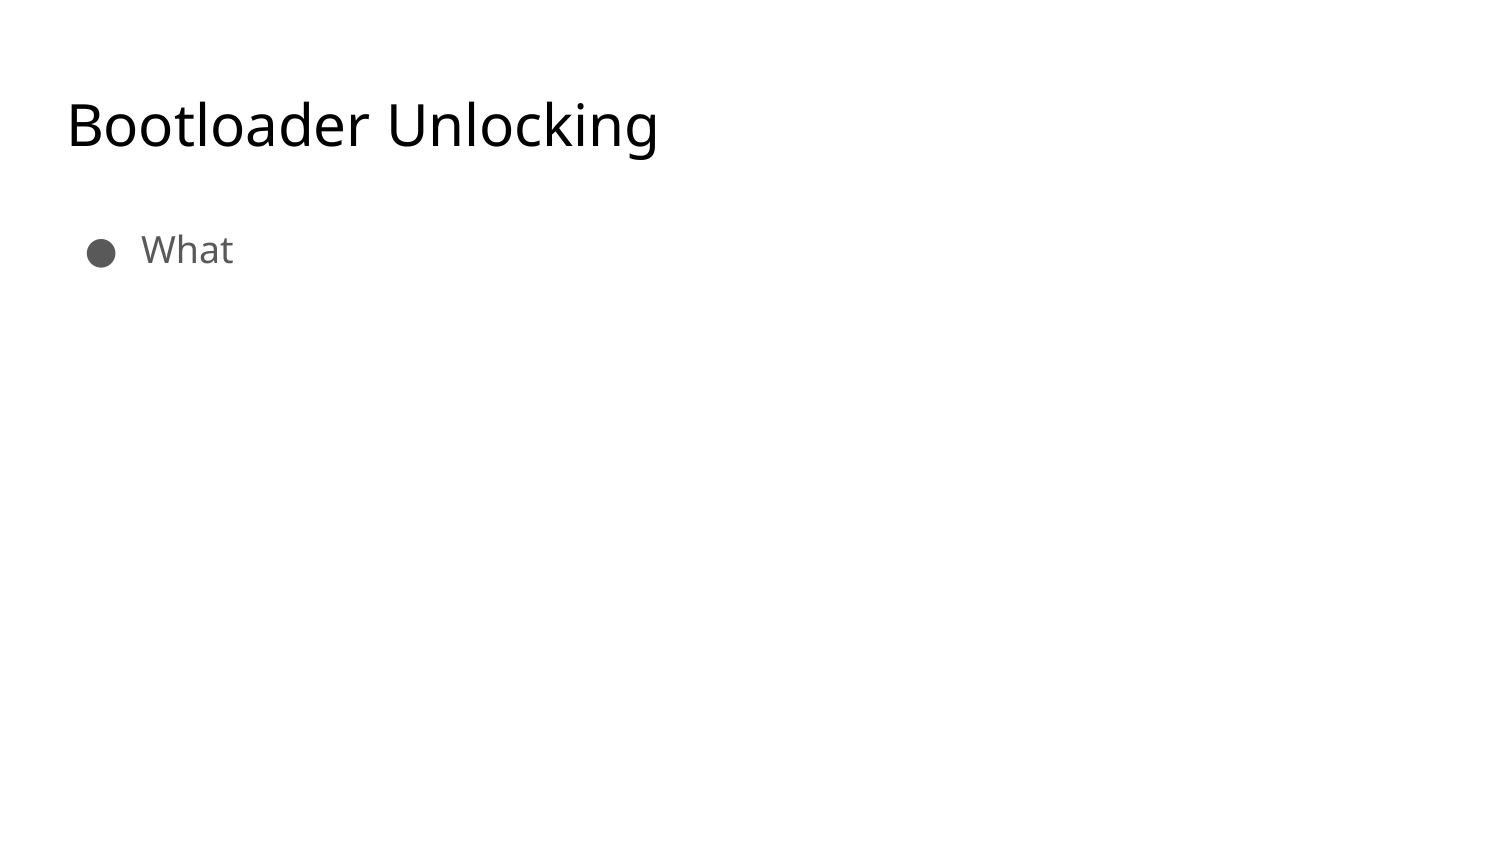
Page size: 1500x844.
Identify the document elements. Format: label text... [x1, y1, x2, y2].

title Bootloader Unlocking [51, 72, 1449, 167]
list What [51, 189, 1449, 750]
